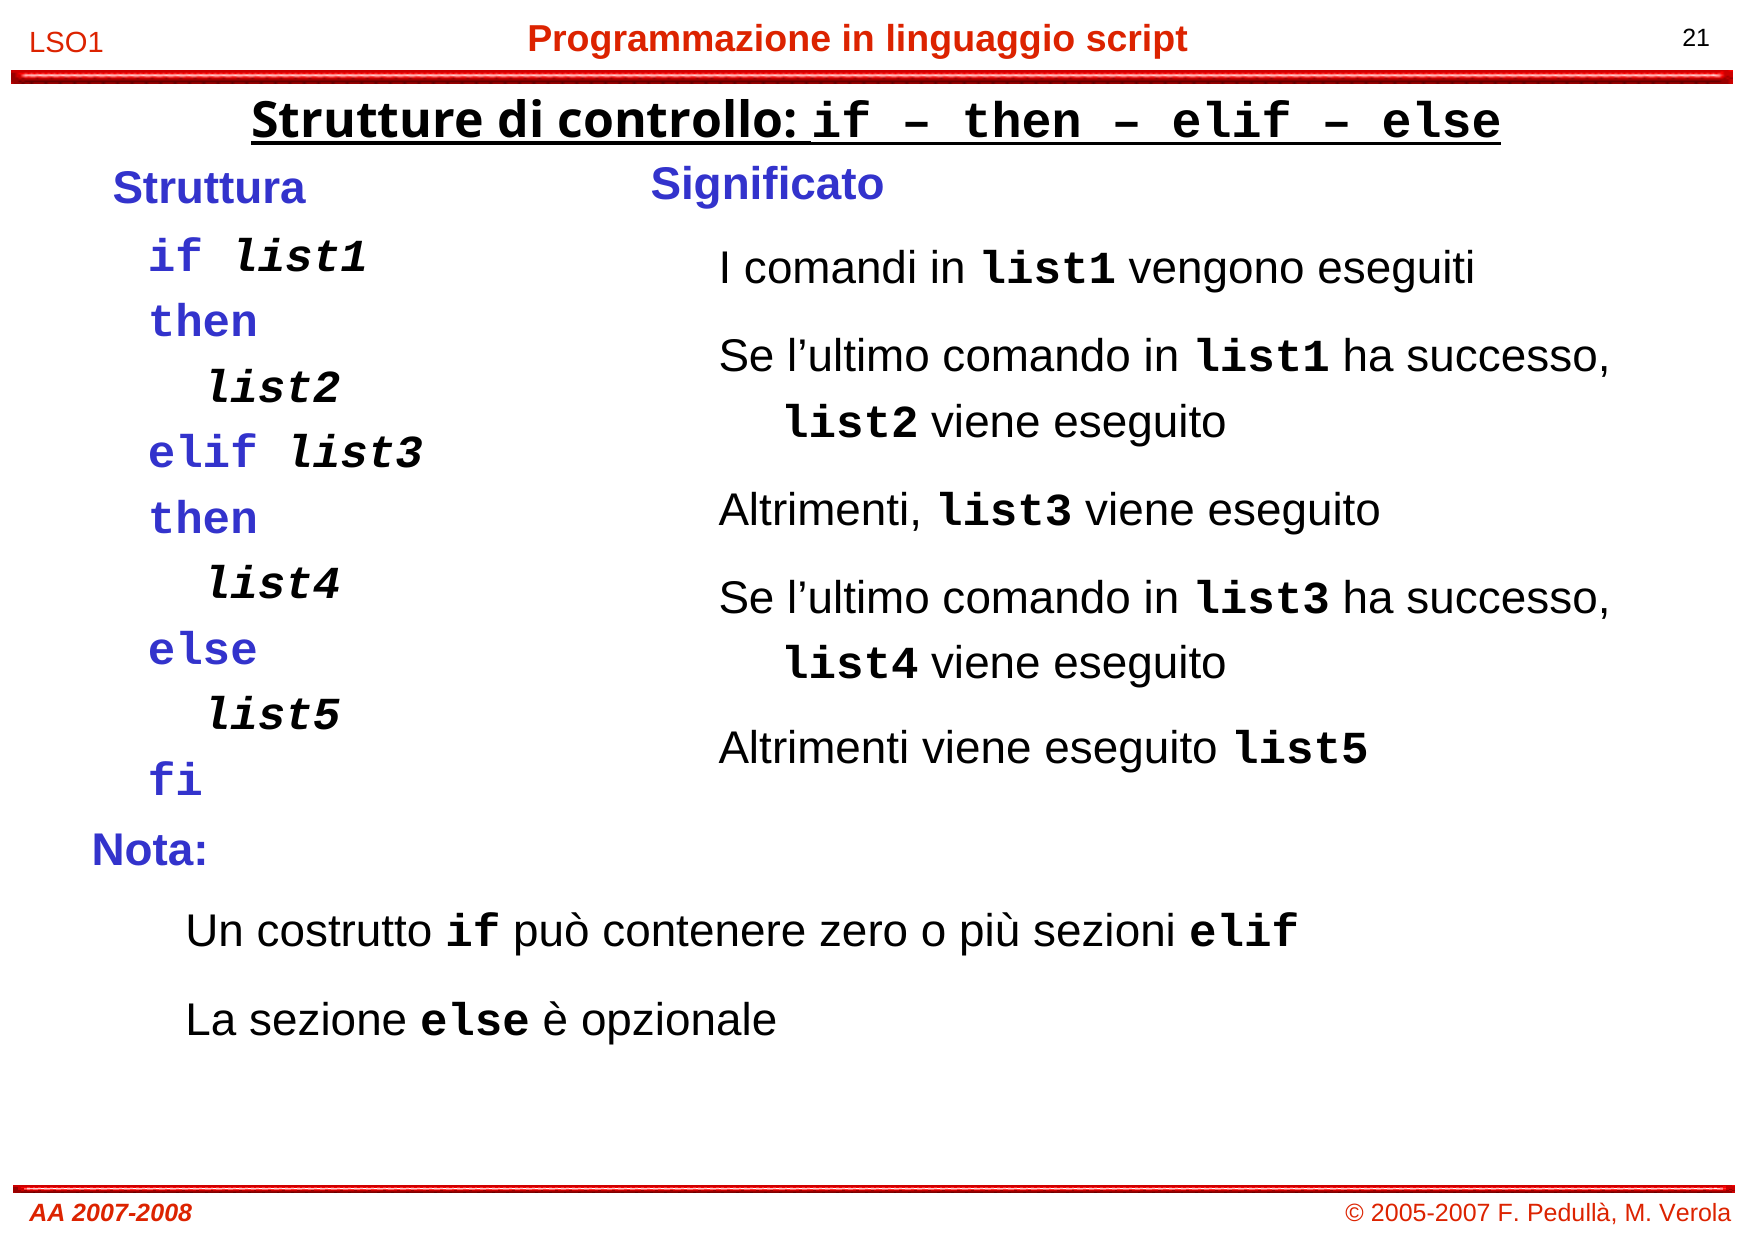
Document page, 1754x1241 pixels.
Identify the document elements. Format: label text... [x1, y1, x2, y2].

picture [13, 1185, 1735, 1193]
list Significato I comandi in list1 vengono eseguiti Se l’ultimo comando in list1 ha successo, list2 viene eseguito Altrimenti, list3 viene eseguito Se l’ultimo comando in list3 ha successo, list4 viene eseguito Altrimenti viene eseguito list5 Nota: Un costrutto if può contenere zero o più sezioni elif La sezione else è opzionale [76, 147, 1714, 1084]
text_box Struttura if list1 then list2 elif list3 then list4 else list5 fi [97, 154, 530, 910]
picture [11, 70, 1733, 84]
title Strutture di controllo: if – then – elif – else [212, 72, 1541, 147]
